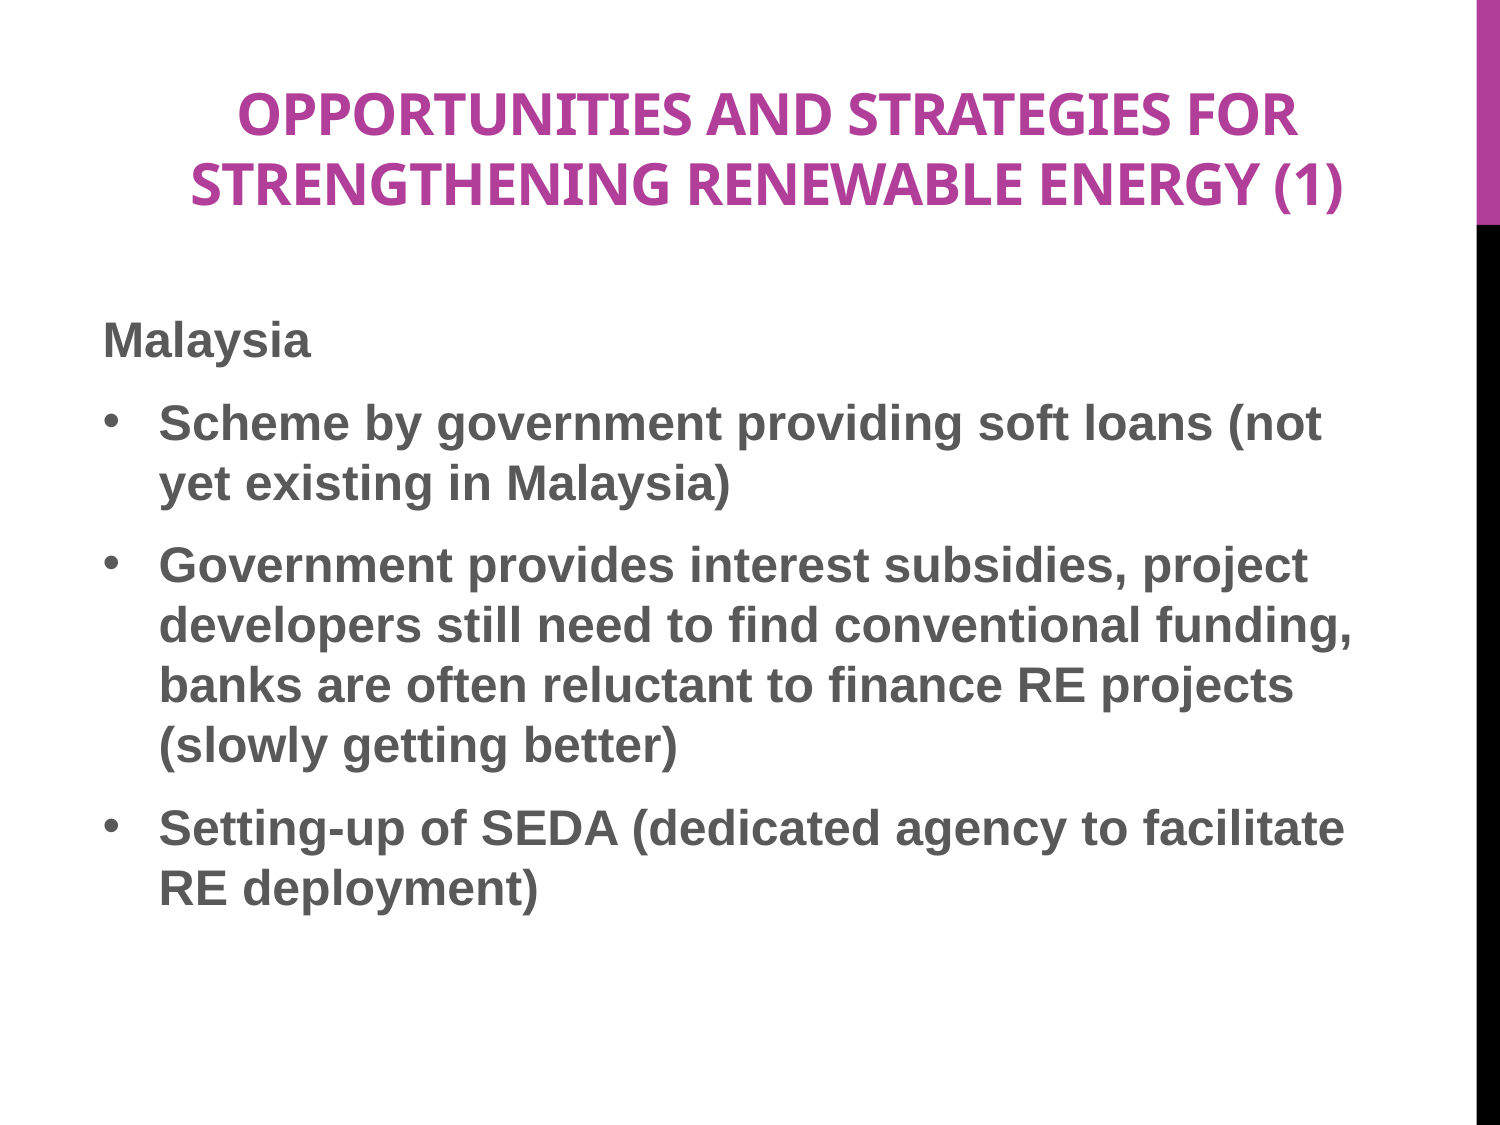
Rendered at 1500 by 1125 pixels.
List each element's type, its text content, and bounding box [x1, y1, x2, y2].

list Malaysia Scheme by government providing soft loans (not yet existing in Malaysia) Government provides interest subsidies, project developers still need to find conventional funding, banks are often reluctant to finance RE projects (slowly getting better) Setting-up of SEDA (dedicated agency to facilitate RE deployment) [87, 299, 1397, 1013]
title Opportunities and strategies for strengthening renewable energy (1) [137, 24, 1397, 225]
